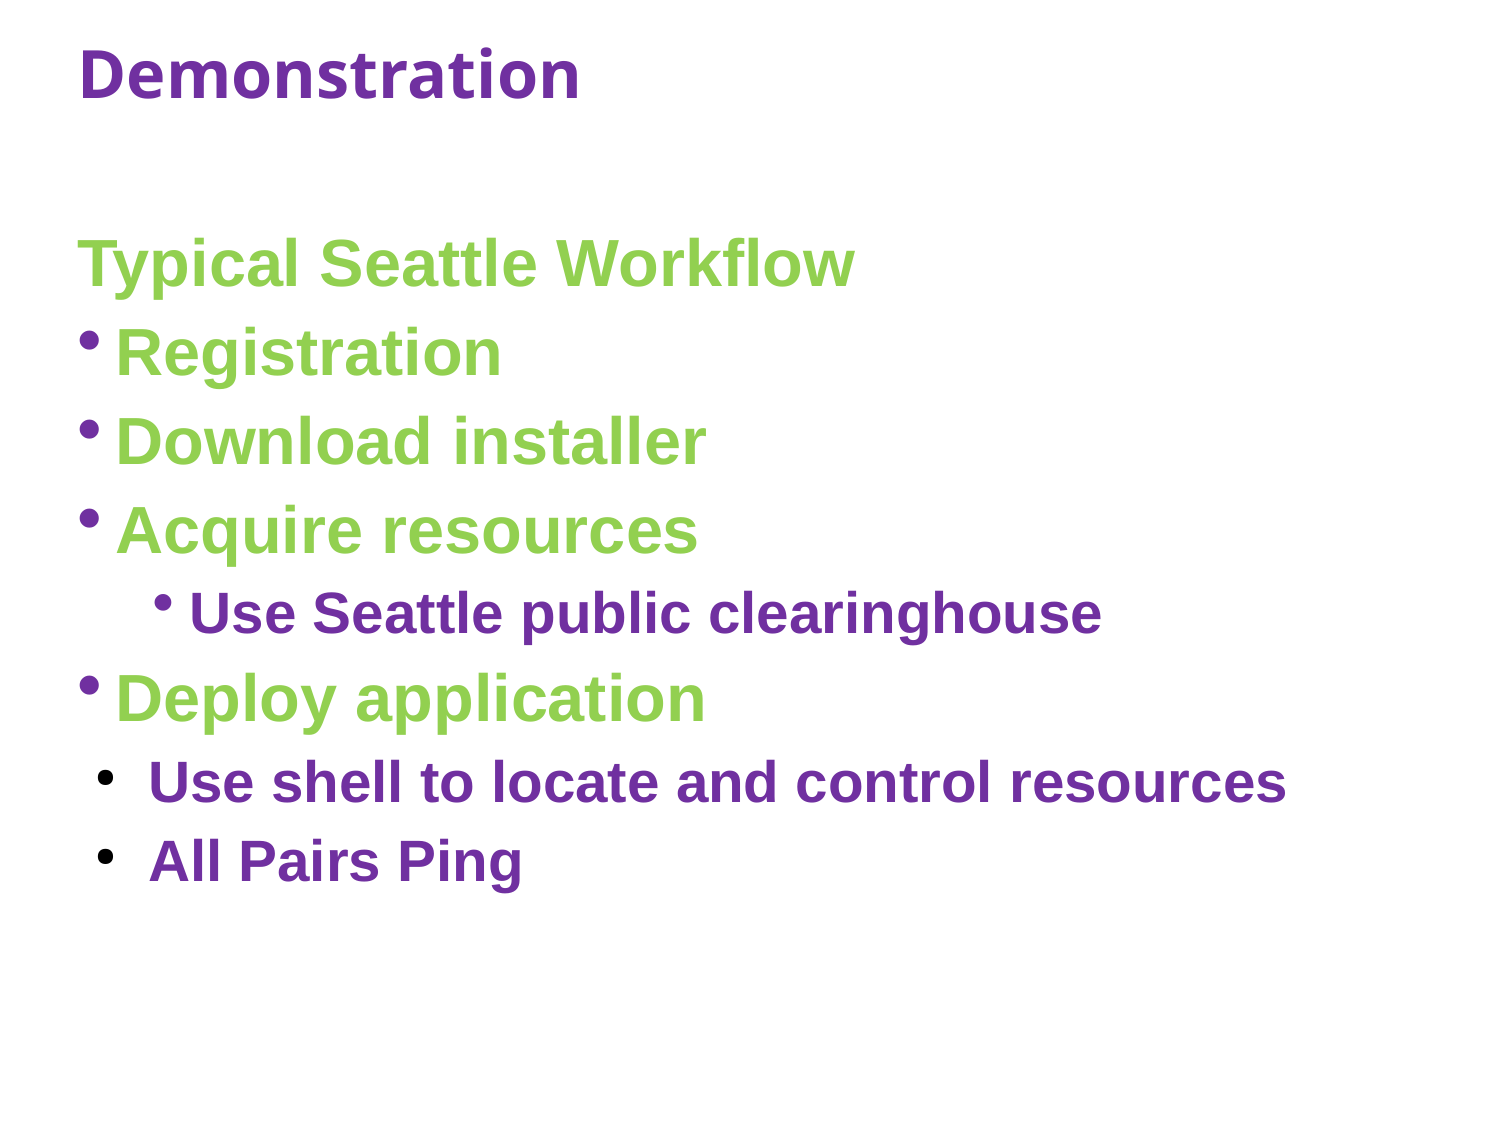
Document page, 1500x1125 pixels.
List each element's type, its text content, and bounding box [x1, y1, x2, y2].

title Demonstration [62, 24, 1163, 200]
list Typical Seattle Workflow Registration Download installer Acquire resources Use Seattle public clearinghouse Deploy application Use shell to locate and control resources All Pairs Ping [62, 212, 1438, 1088]
